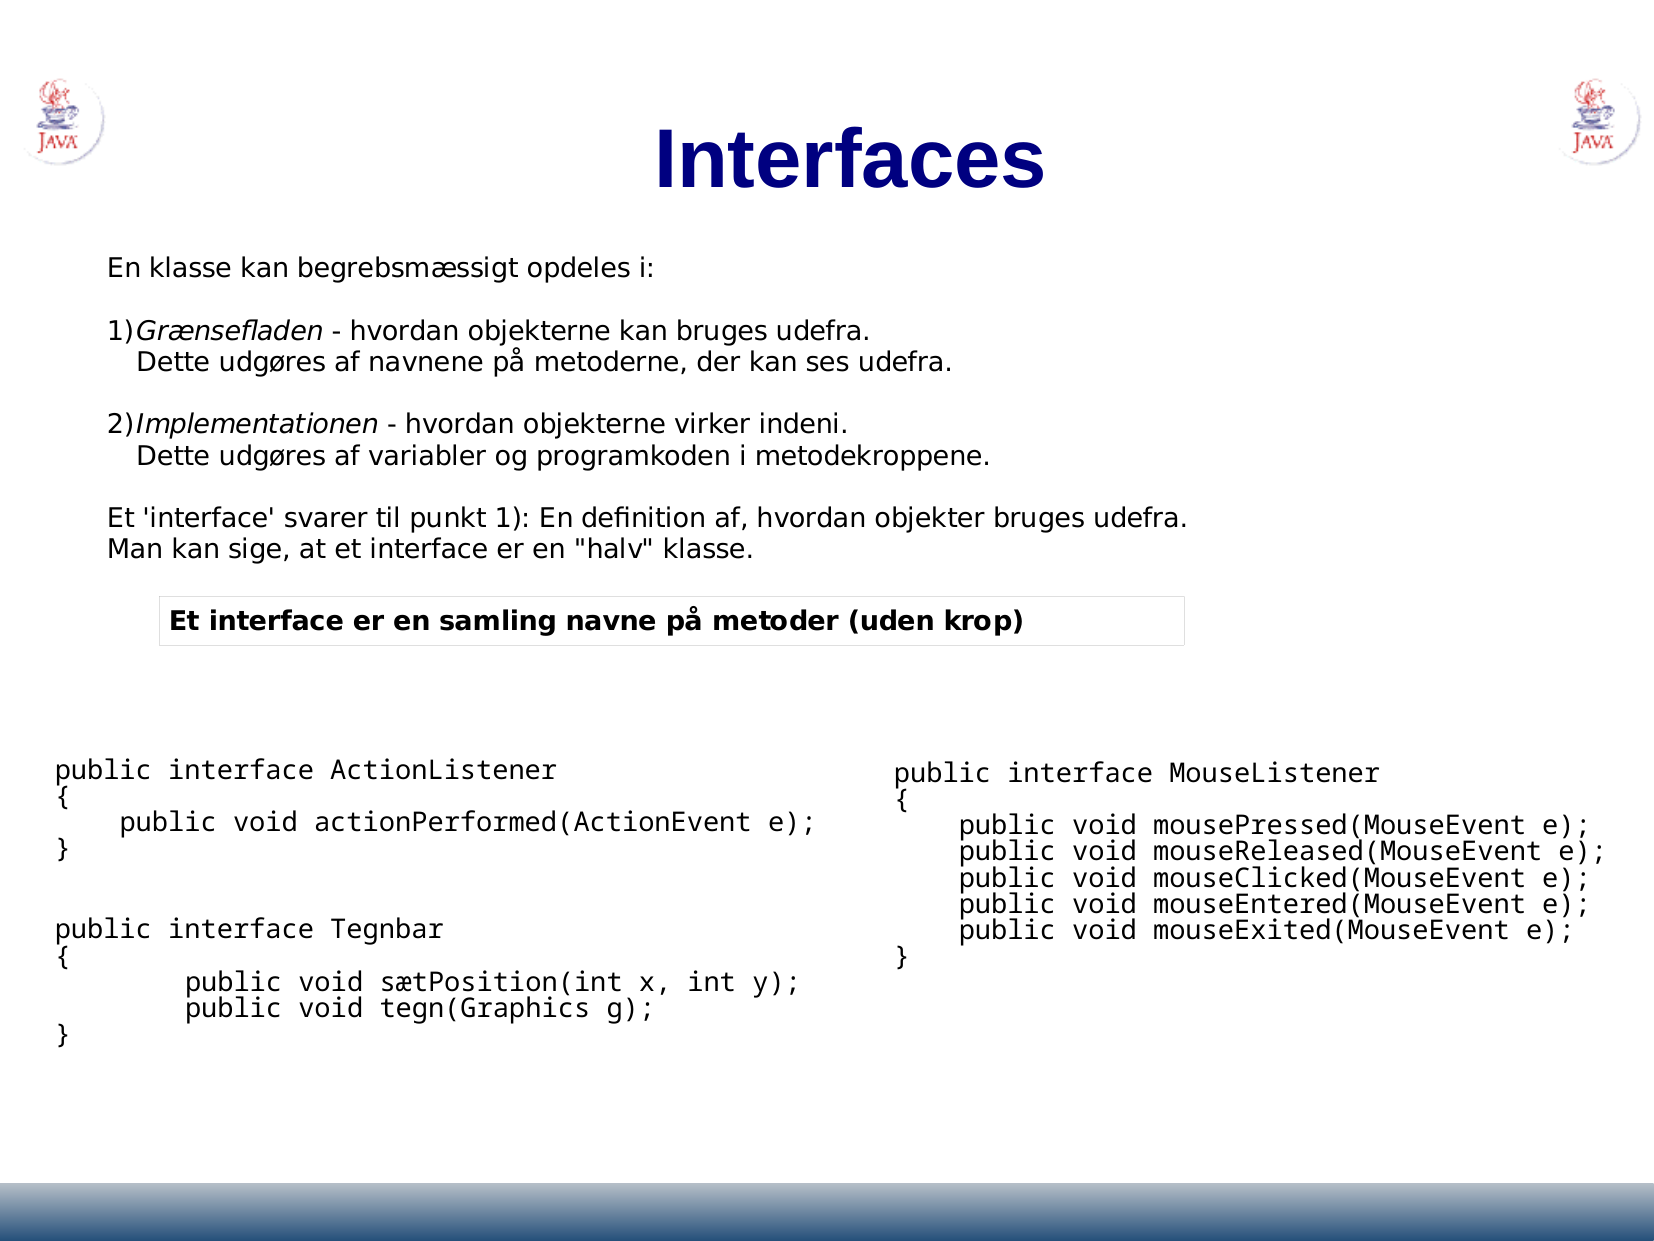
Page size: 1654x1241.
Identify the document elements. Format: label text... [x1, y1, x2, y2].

chart [53, 221, 1654, 1156]
picture [1545, 71, 1645, 169]
picture [10, 71, 109, 169]
title Interfaces [156, 55, 1534, 263]
